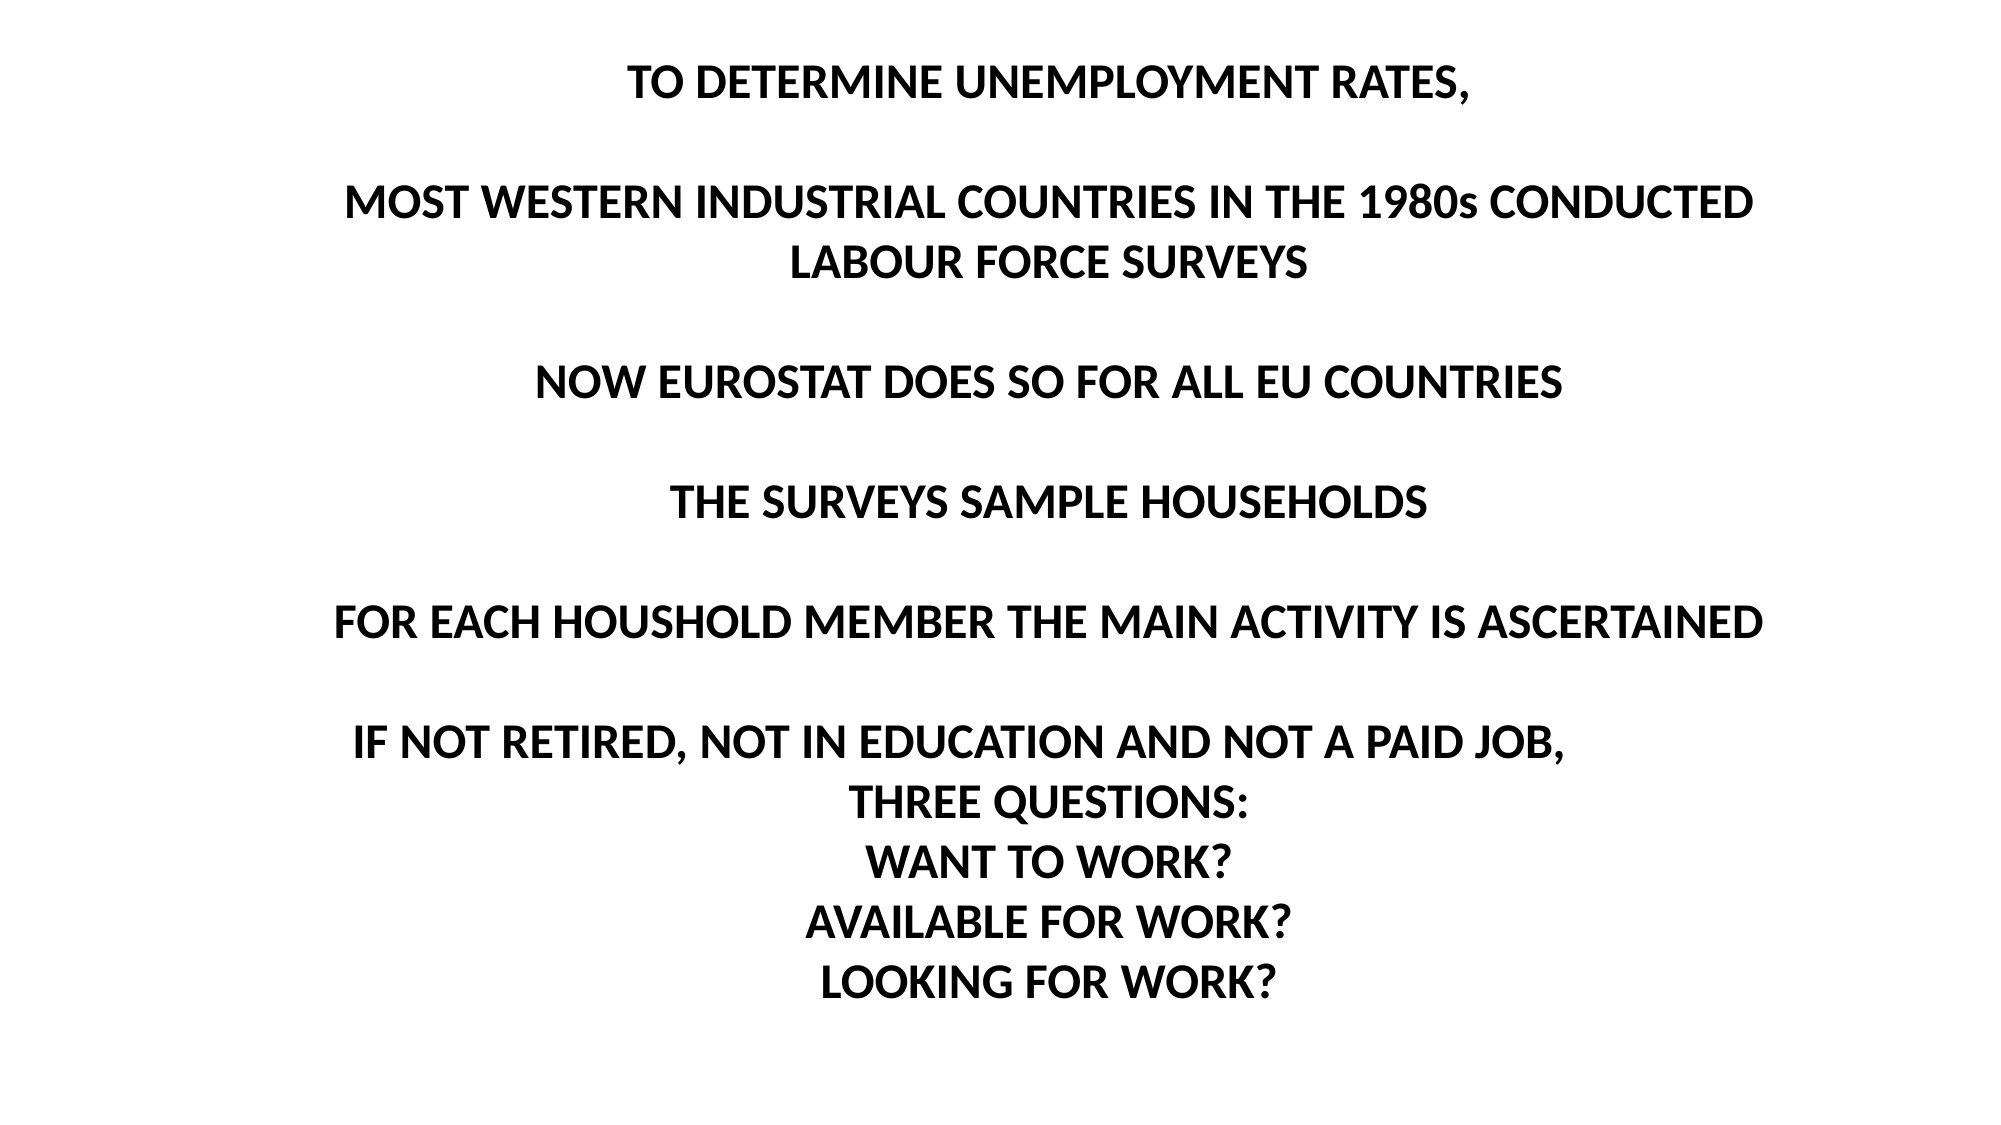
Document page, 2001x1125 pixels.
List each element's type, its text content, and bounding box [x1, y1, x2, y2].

text_box TO DETERMINE UNEMPLOYMENT RATES, MOST WESTERN INDUSTRIAL COUNTRIES IN THE 1980s CONDUCTED LABOUR FORCE SURVEYS NOW EUROSTAT DOES SO FOR ALL EU COUNTRIES THE SURVEYS SAMPLE HOUSEHOLDS FOR EACH HOUSHOLD MEMBER THE MAIN ACTIVITY IS ASCERTAINED IF NOT RETIRED, NOT IN EDUCATION AND NOT A PAID JOB, THREE QUESTIONS: WANT TO WORK? AVAILABLE FOR WORK? LOOKING FOR WORK? [276, 40, 1823, 1026]
